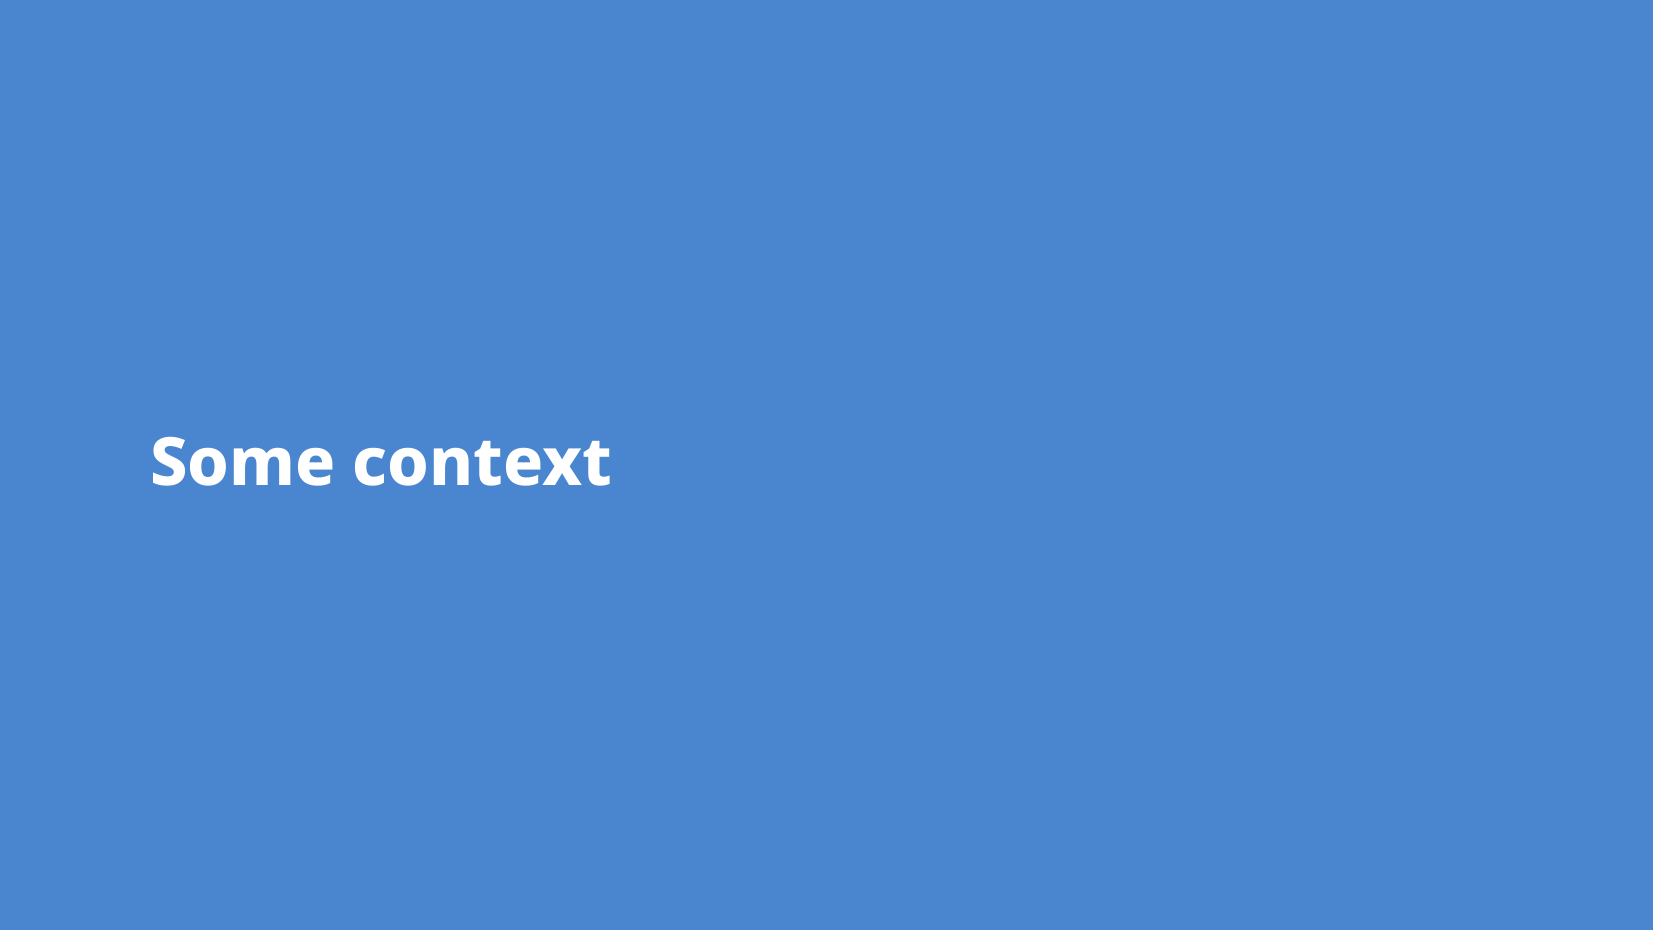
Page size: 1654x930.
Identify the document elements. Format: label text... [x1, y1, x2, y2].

title Some context [150, 424, 1501, 506]
